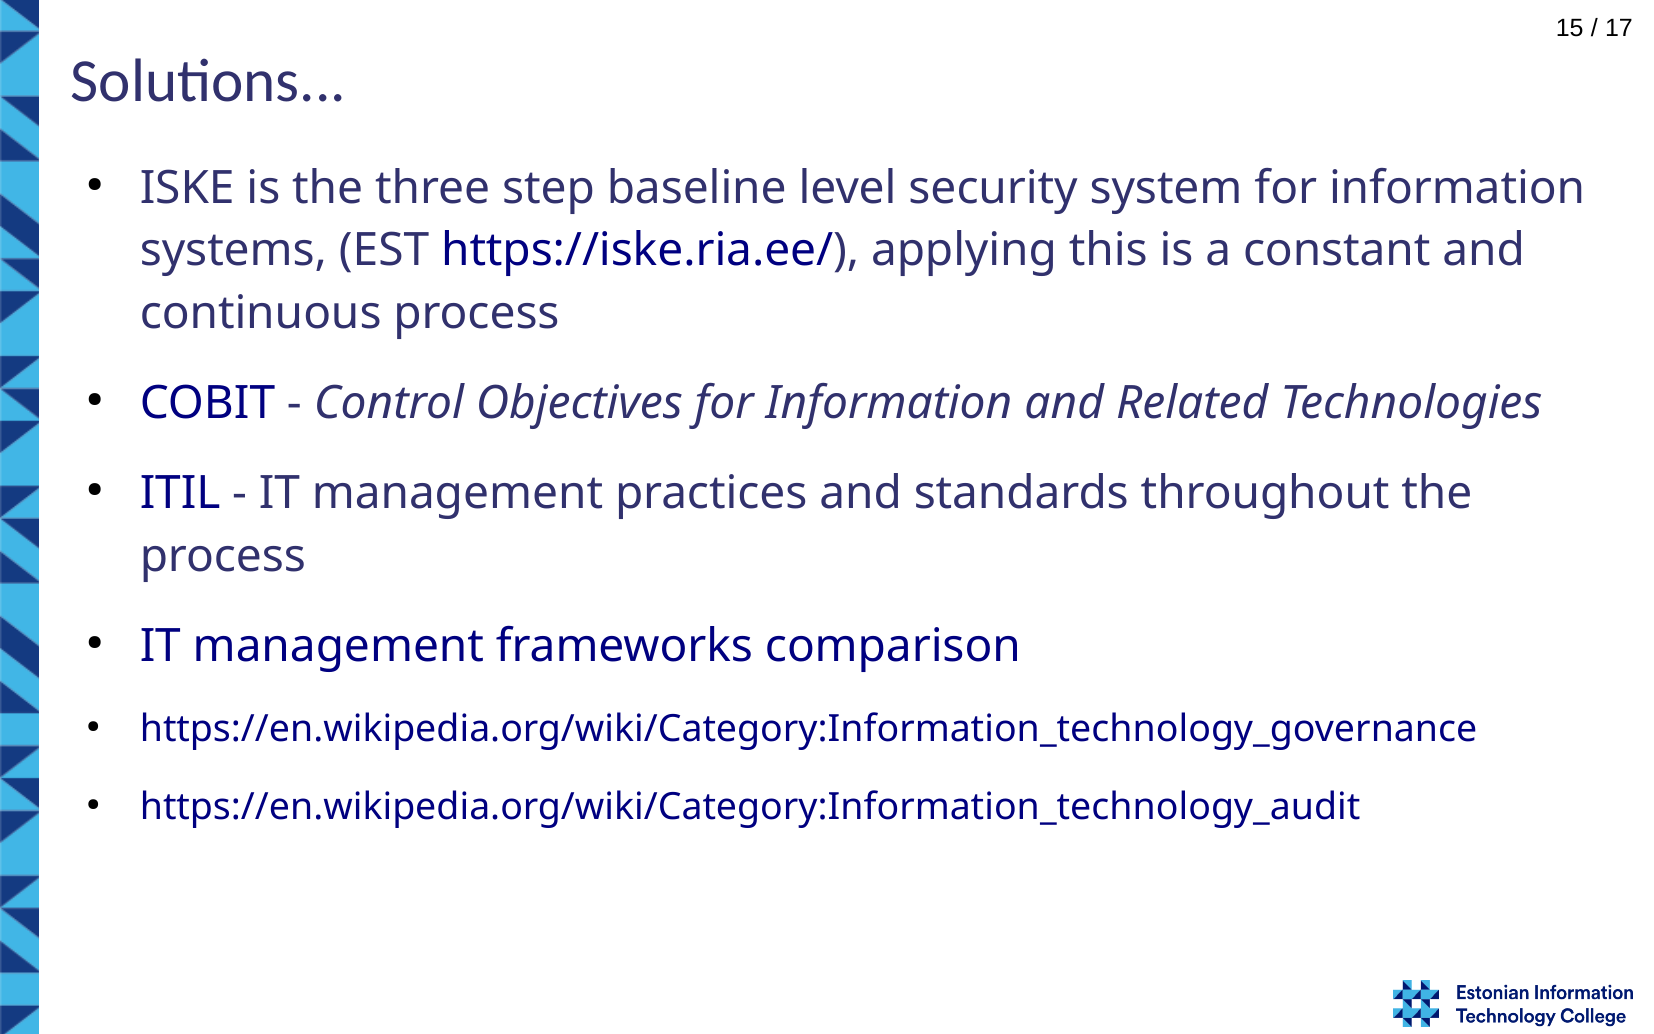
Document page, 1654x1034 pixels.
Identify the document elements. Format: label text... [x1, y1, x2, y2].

title Solutions... [70, 41, 1630, 130]
list ISKE is the three step baseline level security system for information systems, (EST https://iske.ria.ee/), applying this is a constant and continuous process COBIT - Control Objectives for Information and Related Technologies ITIL - IT management practices and standards throughout the process IT management frameworks comparison https://en.wikipedia.org/wiki/Category:Information_technology_governance https://en.wikipedia.org/wiki/Category:Information_technology_audit [68, 153, 1630, 957]
picture [1393, 980, 1633, 1027]
